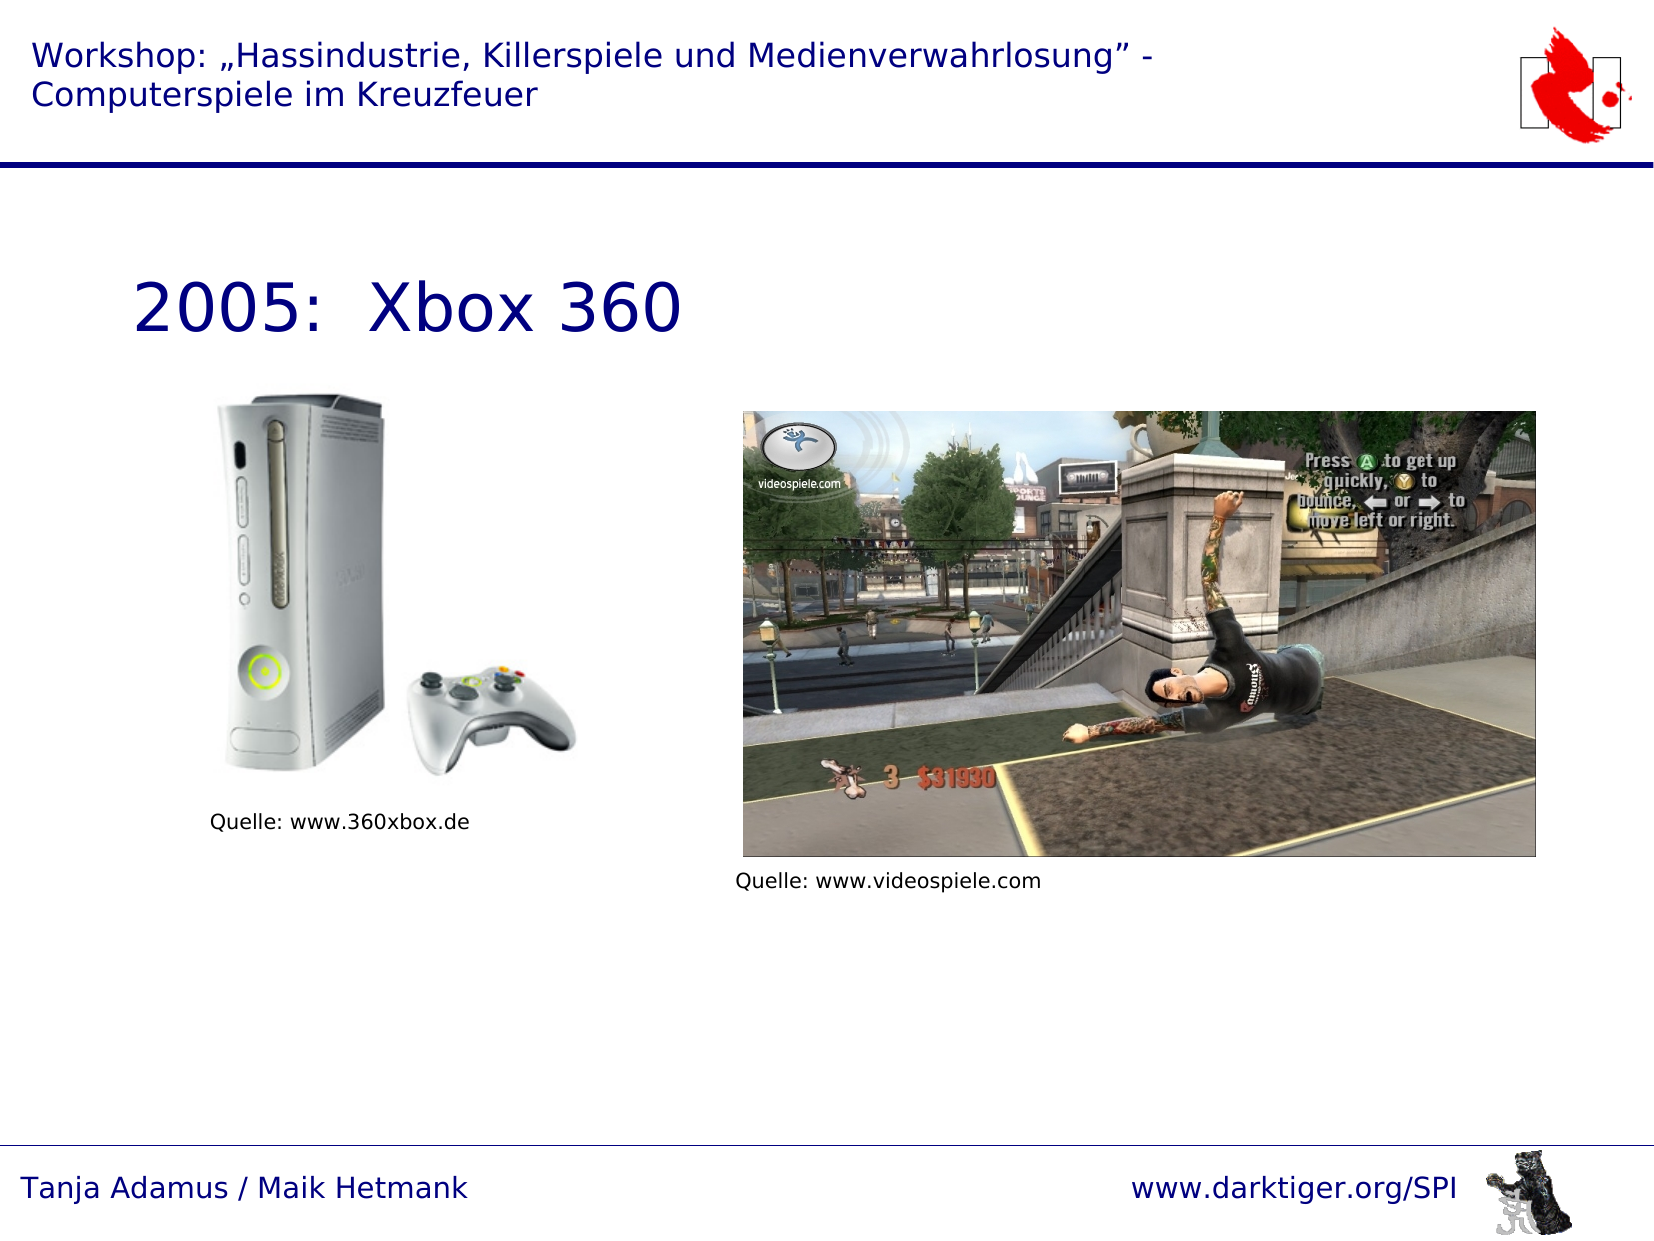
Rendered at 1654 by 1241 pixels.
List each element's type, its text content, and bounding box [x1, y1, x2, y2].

picture [177, 359, 615, 798]
text_box Workshop: „Hassindustrie, Killerspiele und Medienverwahrlosung” - Computerspiele im Kreuzfeuer [16, 29, 1418, 178]
text_box 2005: Xbox 360 [118, 261, 1447, 355]
picture [1486, 1150, 1572, 1235]
picture [743, 411, 1536, 857]
picture [1503, 16, 1632, 148]
text_box Quelle: www.videospiele.com [720, 862, 1057, 902]
text_box Quelle: www.360xbox.de [195, 803, 485, 843]
